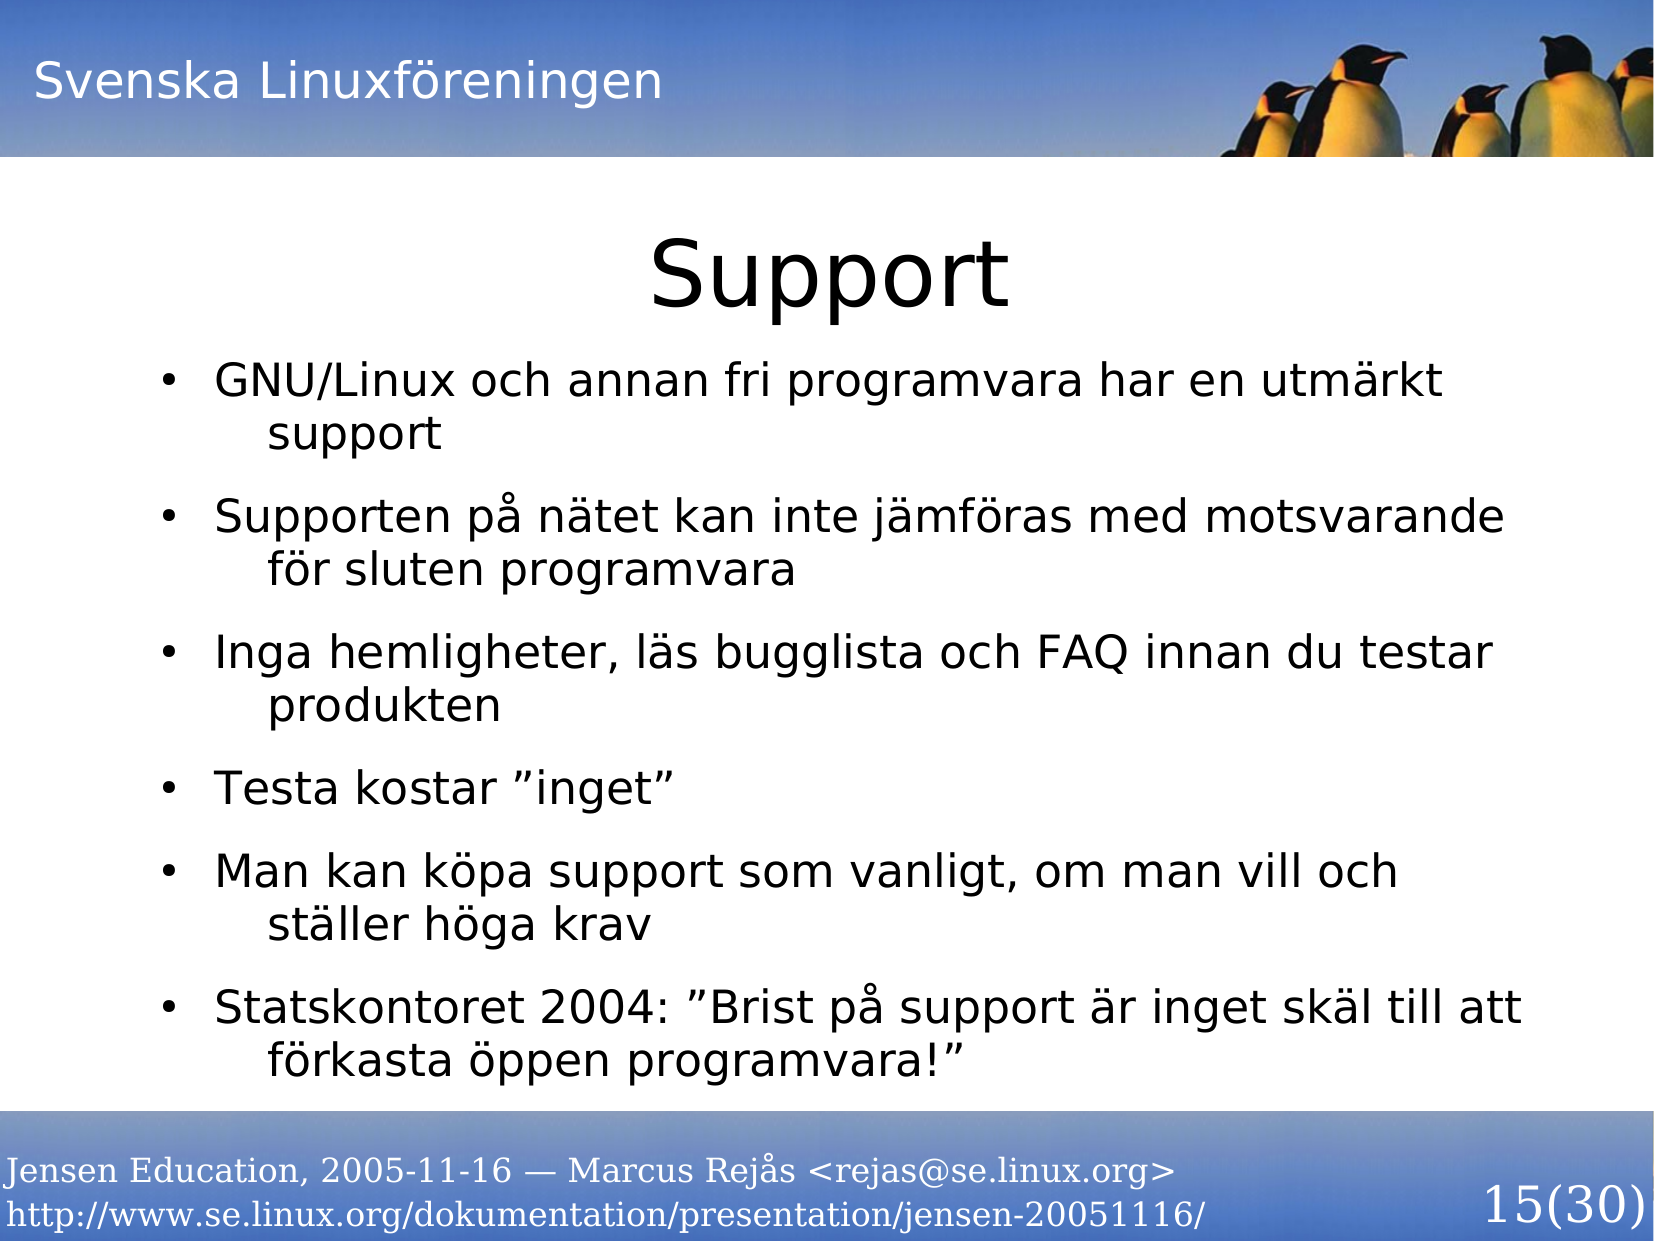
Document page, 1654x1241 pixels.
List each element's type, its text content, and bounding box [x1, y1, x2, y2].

picture [0, 1111, 1654, 1241]
title Support [123, 160, 1537, 389]
picture [0, 0, 1654, 157]
list GNU/Linux och annan fri programvara har en utmärkt support Supporten på nätet kan inte jämföras med motsvarande för sluten programvara Inga hemligheter, läs bugglista och FAQ innan du testar produkten Testa kostar ”inget” Man kan köpa support som vanligt, om man vill och ställer höga krav Statskontoret 2004: ”Brist på support är inget skäl till att förkasta öppen programvara!” [125, 353, 1538, 1088]
